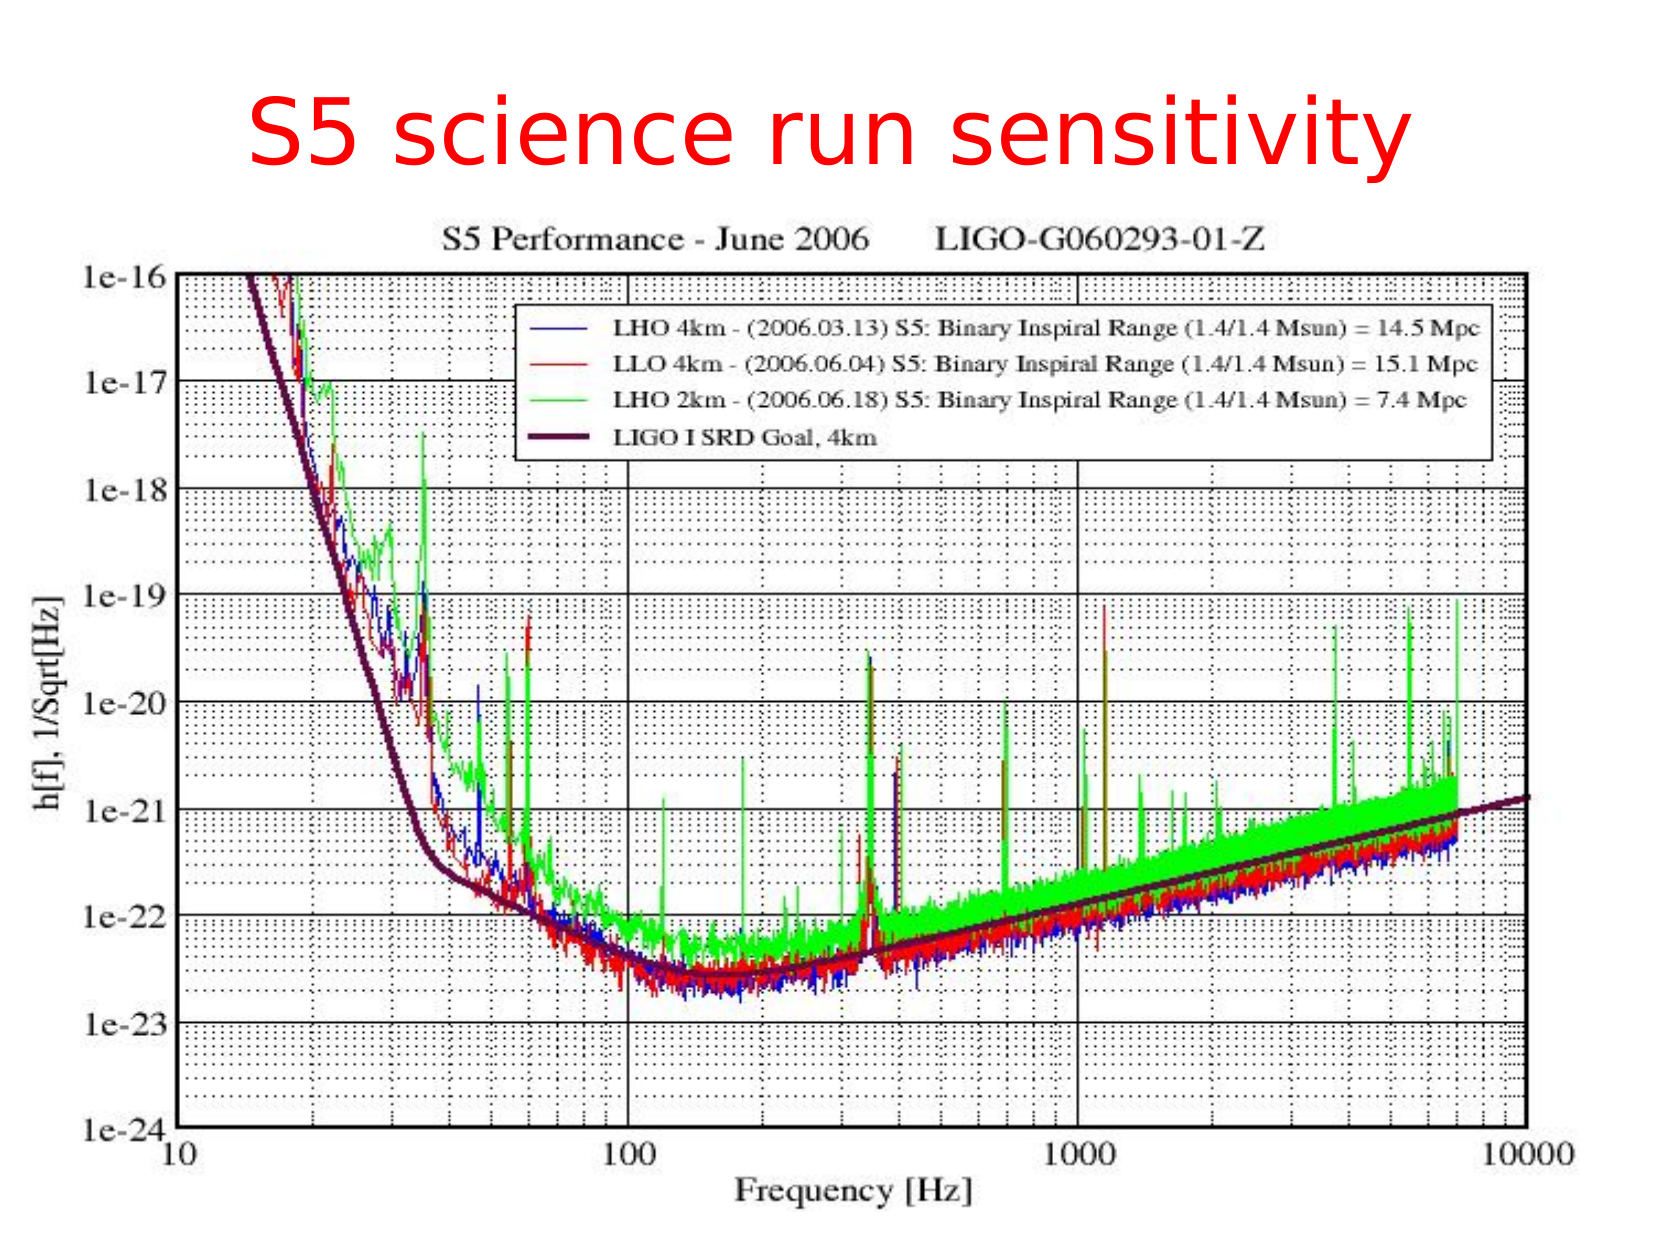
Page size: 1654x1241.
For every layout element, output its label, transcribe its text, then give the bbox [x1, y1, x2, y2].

picture [23, 208, 1602, 1212]
title S5 science run sensitivity [9, 57, 1654, 208]
